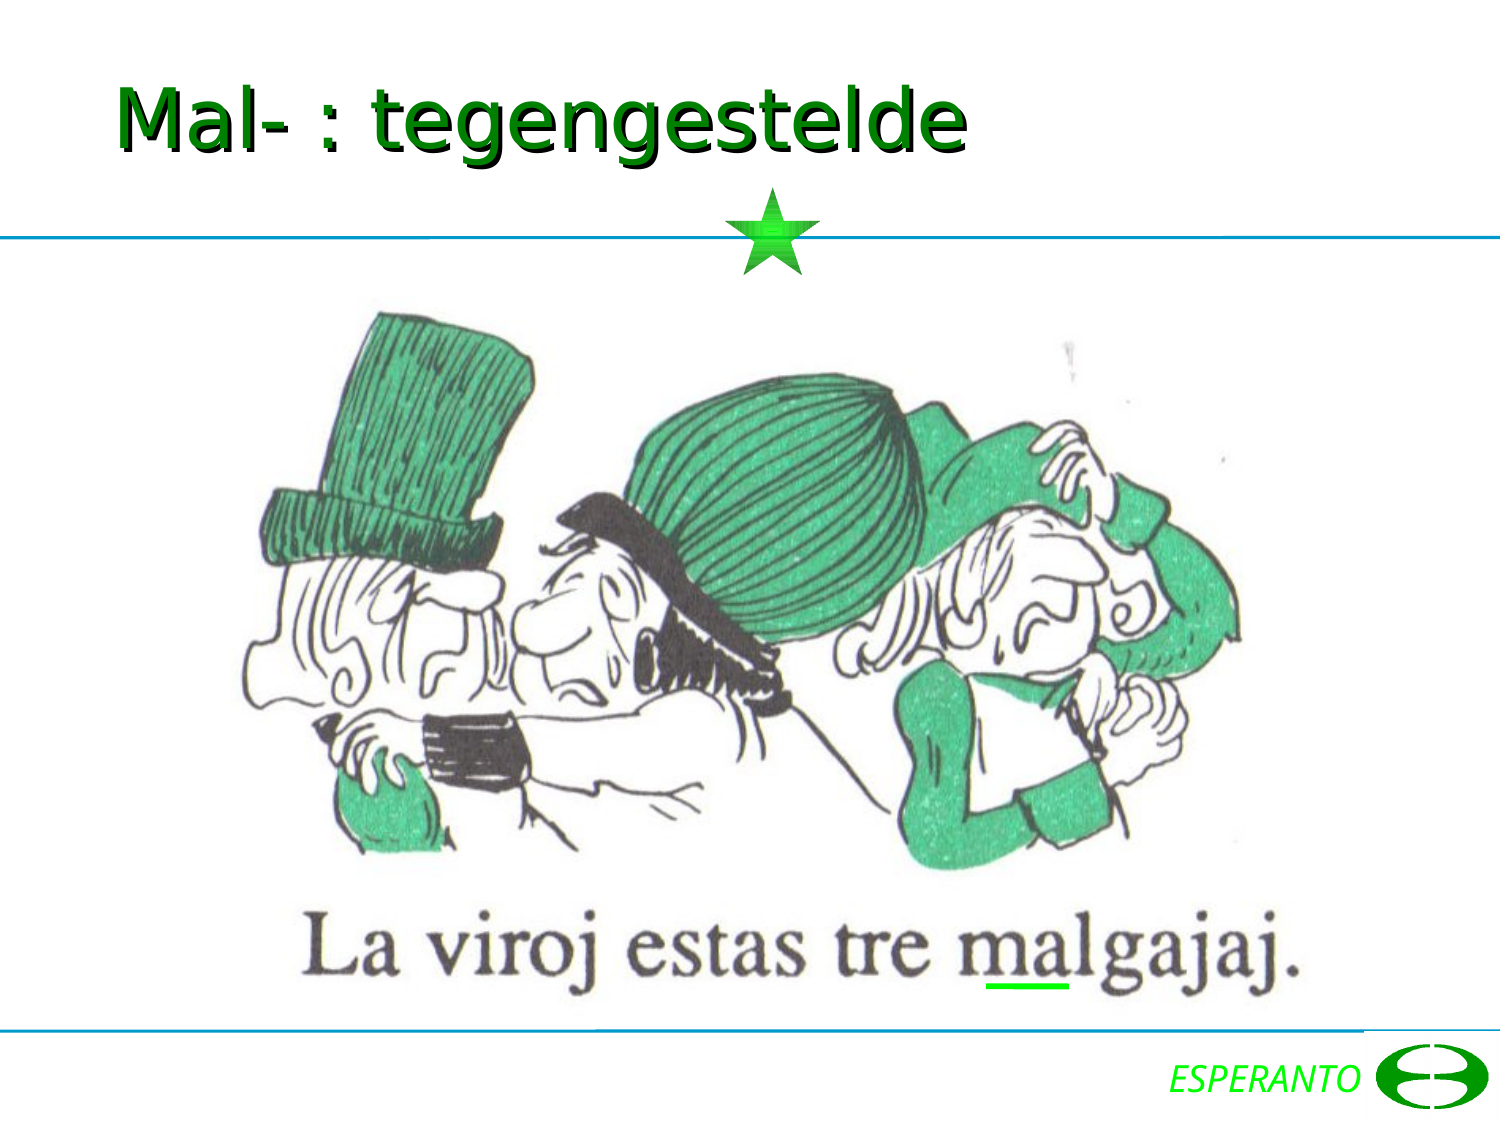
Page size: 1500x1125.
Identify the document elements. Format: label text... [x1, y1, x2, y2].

picture [1364, 1032, 1500, 1122]
title Mal- : tegengestelde [112, 5, 1448, 245]
picture [230, 295, 1312, 1017]
